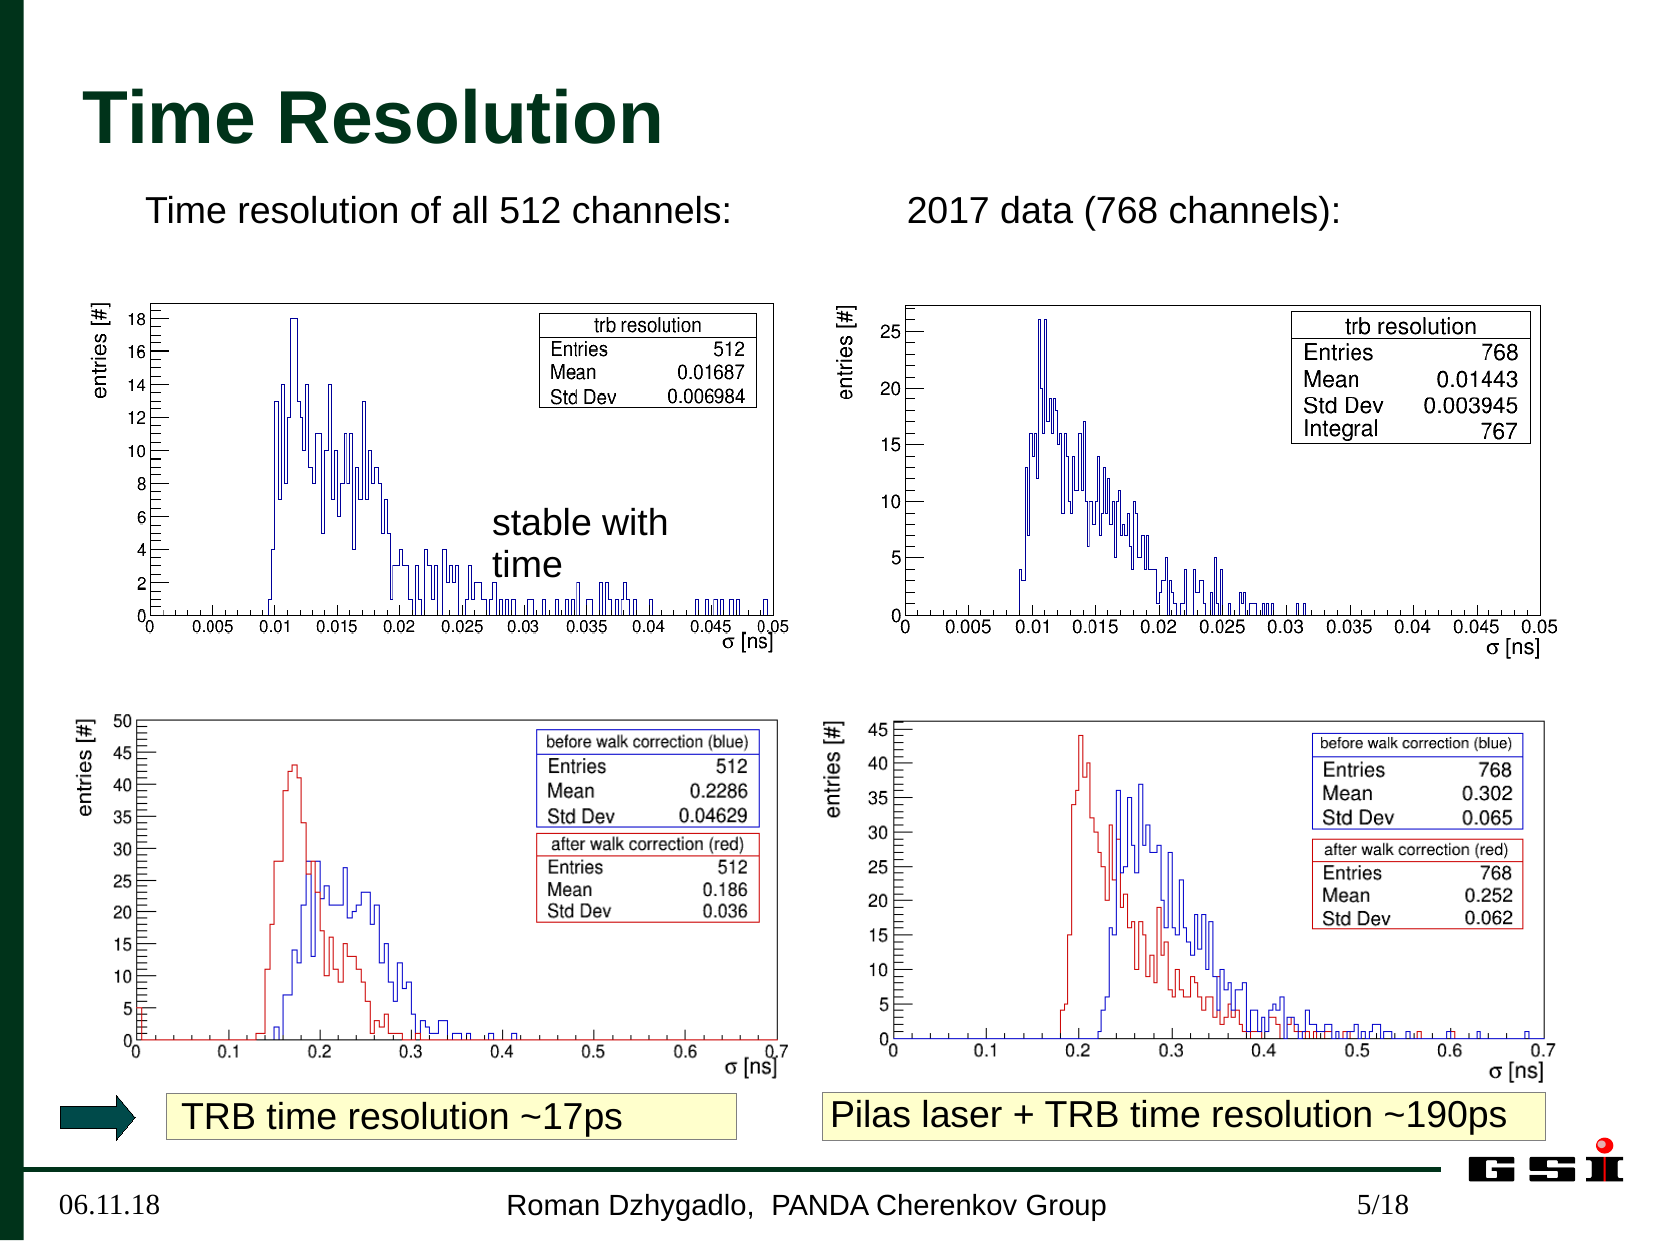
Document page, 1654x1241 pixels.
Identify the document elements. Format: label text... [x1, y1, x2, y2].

text_box Pilas laser + TRB time resolution ~190ps [815, 1086, 1523, 1144]
title Time Resolution [82, 13, 1595, 222]
text_box [60, 1095, 136, 1141]
text_box [698, 1093, 737, 1140]
picture [57, 680, 1625, 1087]
picture [72, 265, 1619, 662]
picture [1464, 1132, 1626, 1193]
text_box Time resolution of all 512 channels: [130, 182, 748, 239]
text_box [1523, 1092, 1546, 1141]
text_box stable with time [477, 494, 765, 552]
text_box 2017 data (768 channels): [892, 182, 1510, 239]
text_box TRB time resolution ~17ps [166, 1087, 698, 1145]
